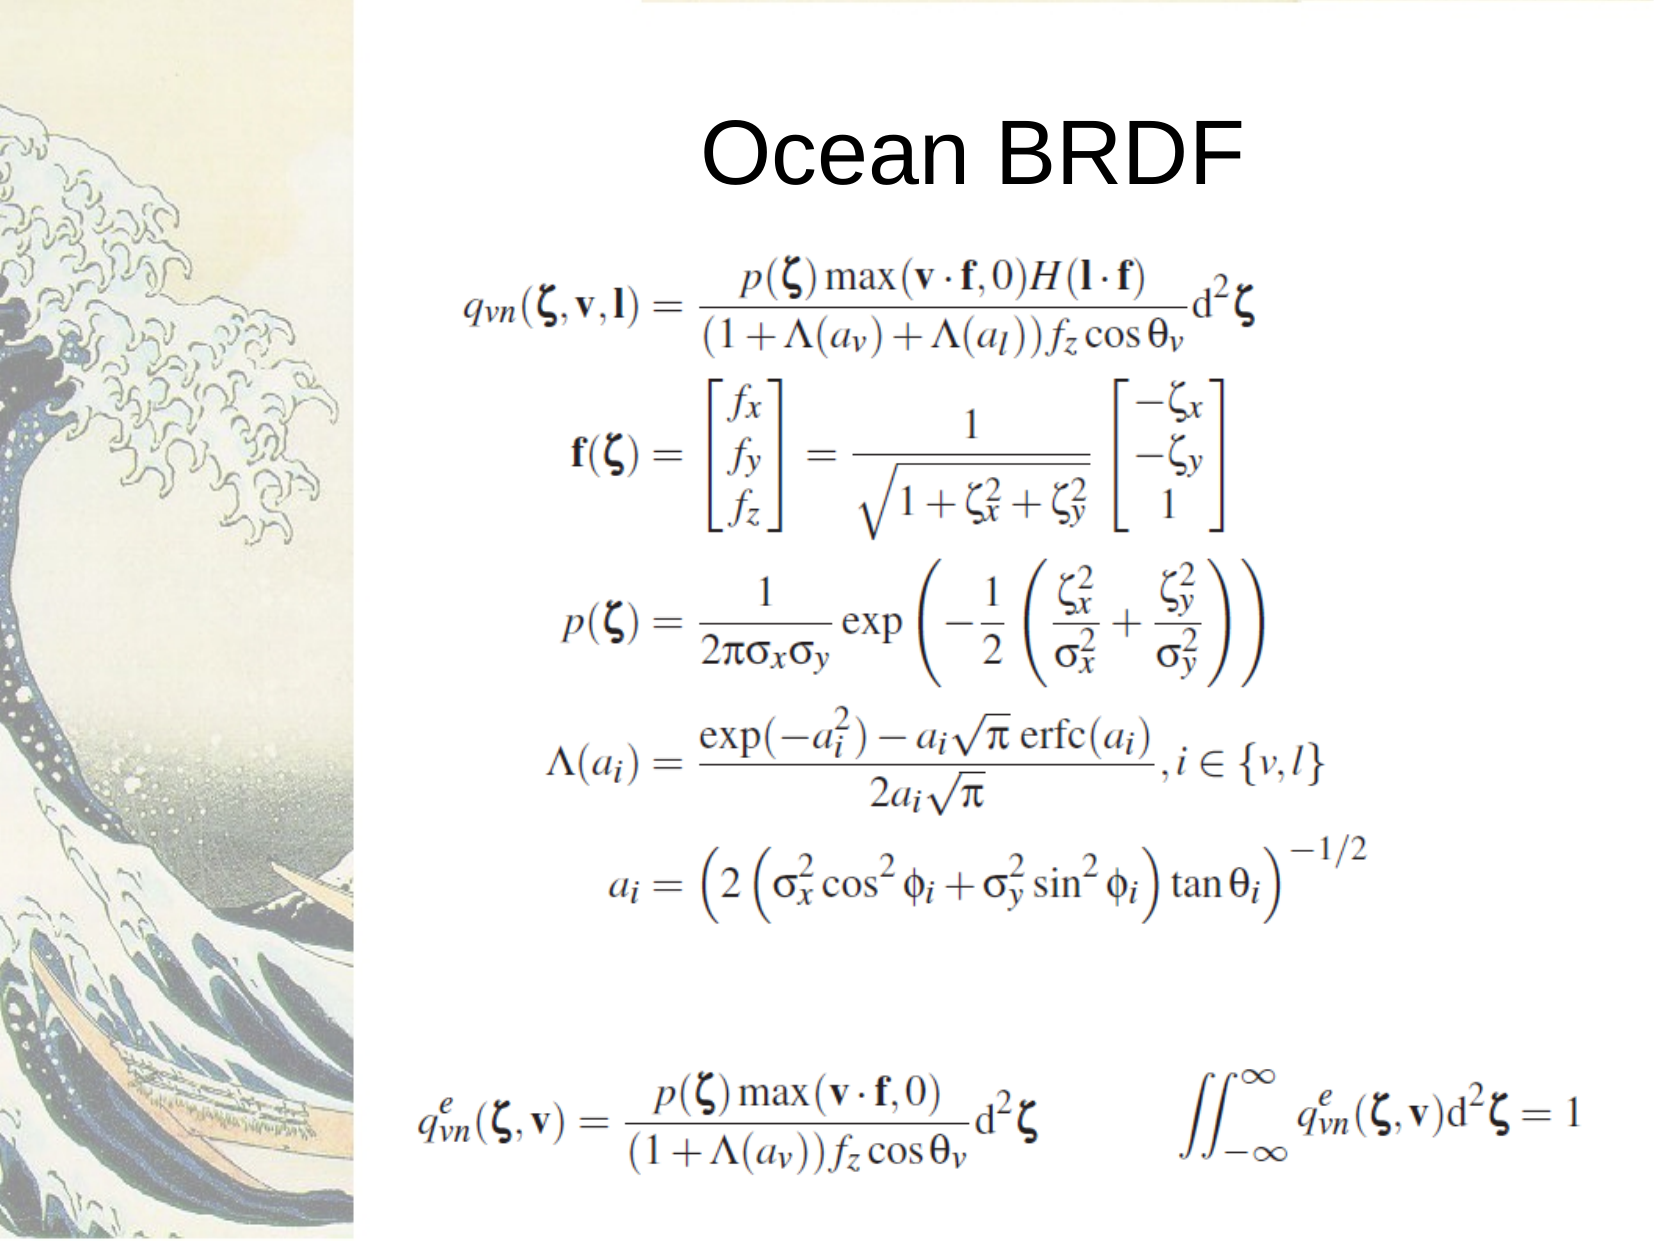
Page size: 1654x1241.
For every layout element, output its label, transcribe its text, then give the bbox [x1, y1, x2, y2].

title Ocean BRDF [375, 49, 1571, 257]
picture [0, 0, 1654, 1241]
